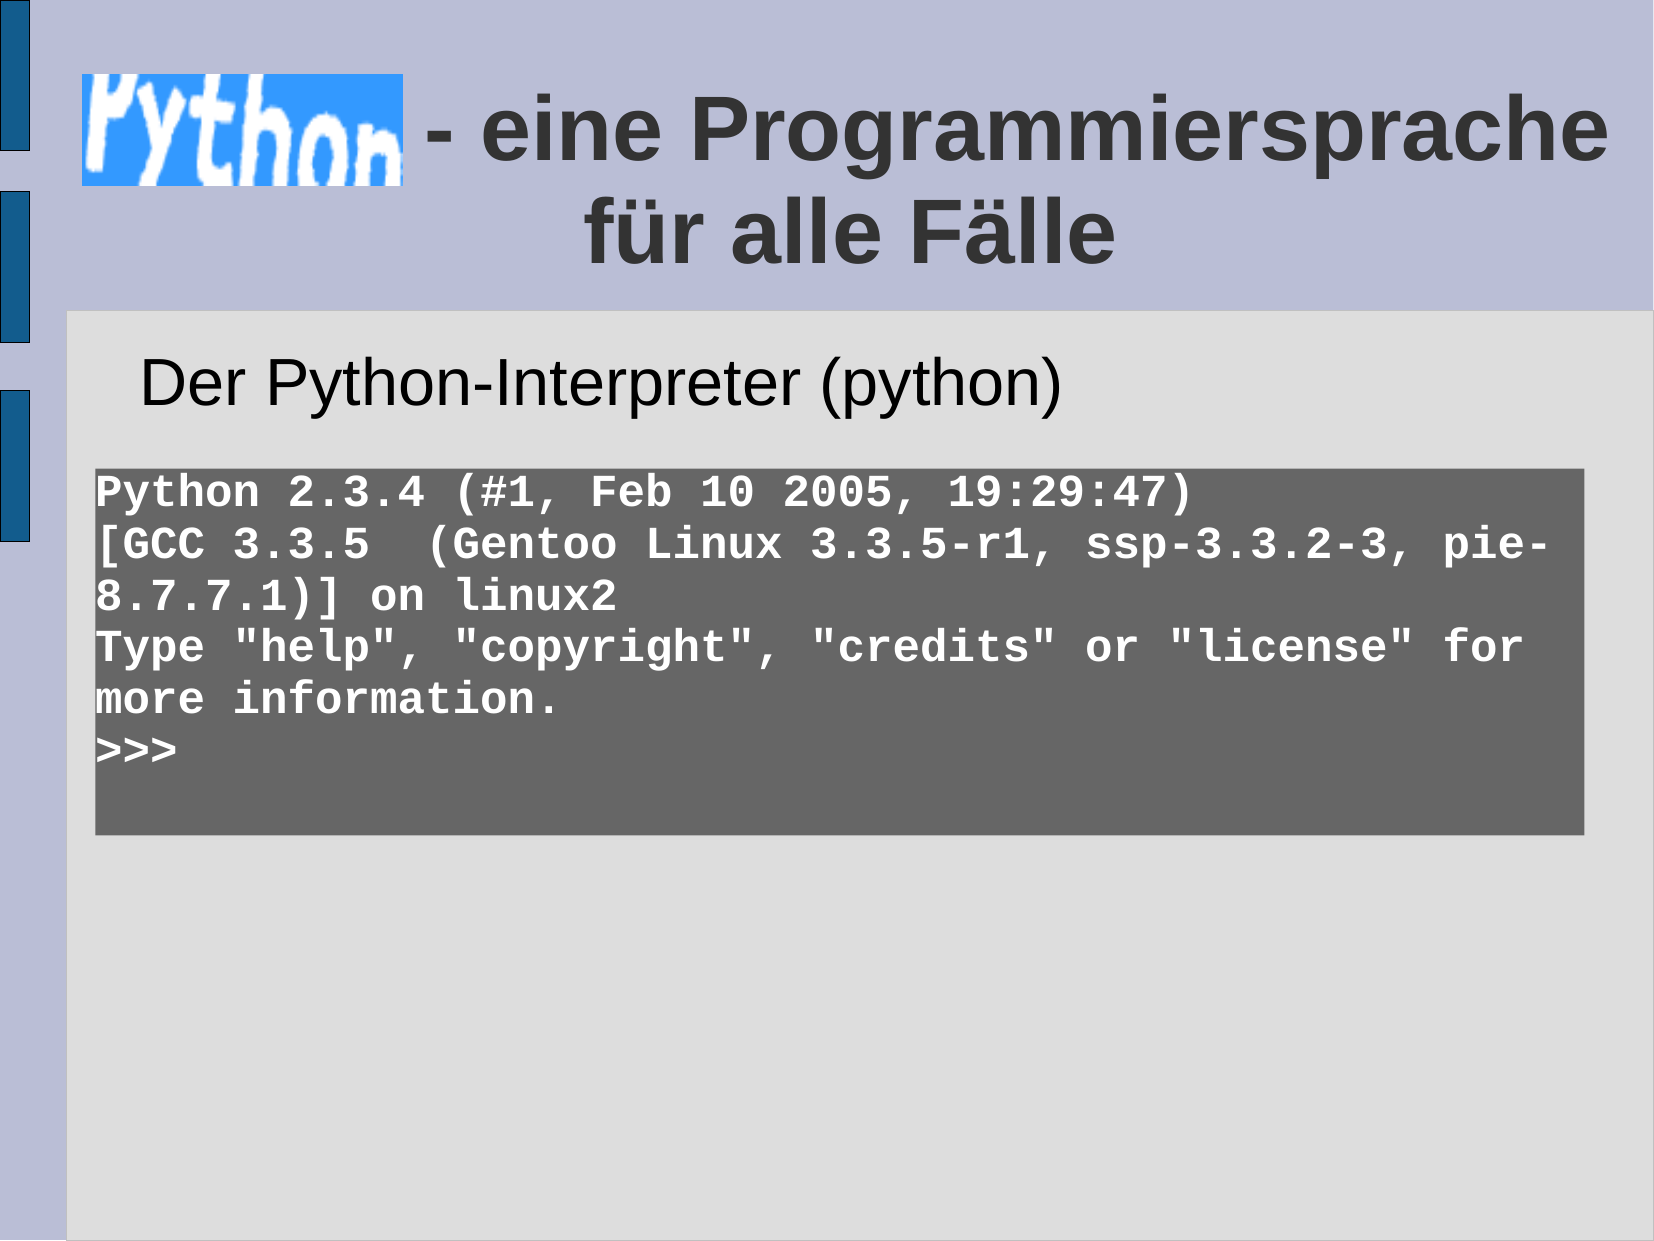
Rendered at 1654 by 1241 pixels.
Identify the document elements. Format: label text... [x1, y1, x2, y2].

picture [82, 74, 403, 187]
list Der Python-Interpreter (python) [121, 344, 1534, 438]
title Python - eine Programmiersprache für alle Fälle [86, 62, 1615, 299]
text_box Python 2.3.4 (#1, Feb 10 2005, 19:29:47) [GCC 3.3.5 (Gentoo Linux 3.3.5-r1, ssp-3.3.2-3, pie-8.7.7.1)] on linux2 Type "help", "copyright", "credits" or "license" for more information. >>> [95, 468, 1585, 836]
